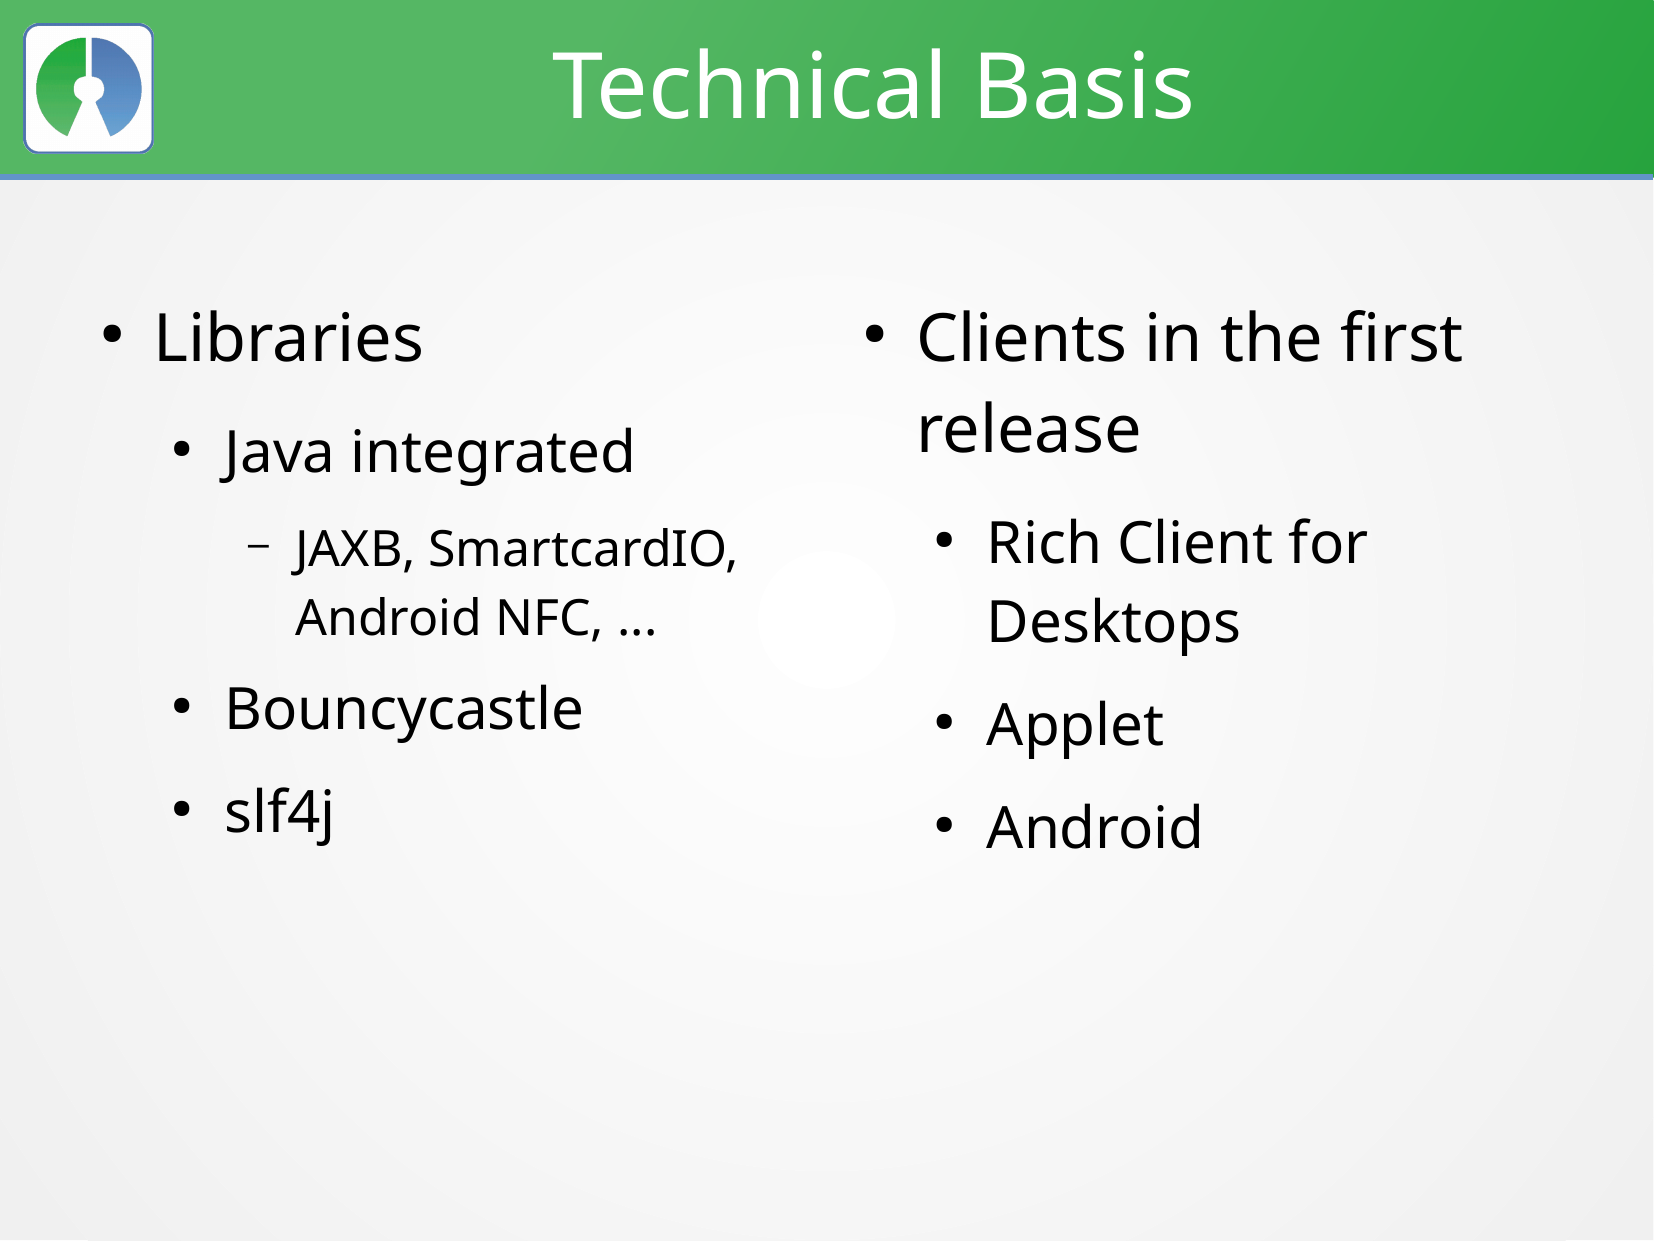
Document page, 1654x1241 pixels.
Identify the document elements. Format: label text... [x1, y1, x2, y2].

picture [23, 23, 154, 154]
list Libraries Java integrated JAXB, SmartcardIO, Android NFC, ... Bouncycastle slf4j [82, 290, 809, 1010]
title Technical Basis [177, 11, 1571, 154]
list Clients in the first release Rich Client for Desktops Applet Android [845, 290, 1619, 1010]
